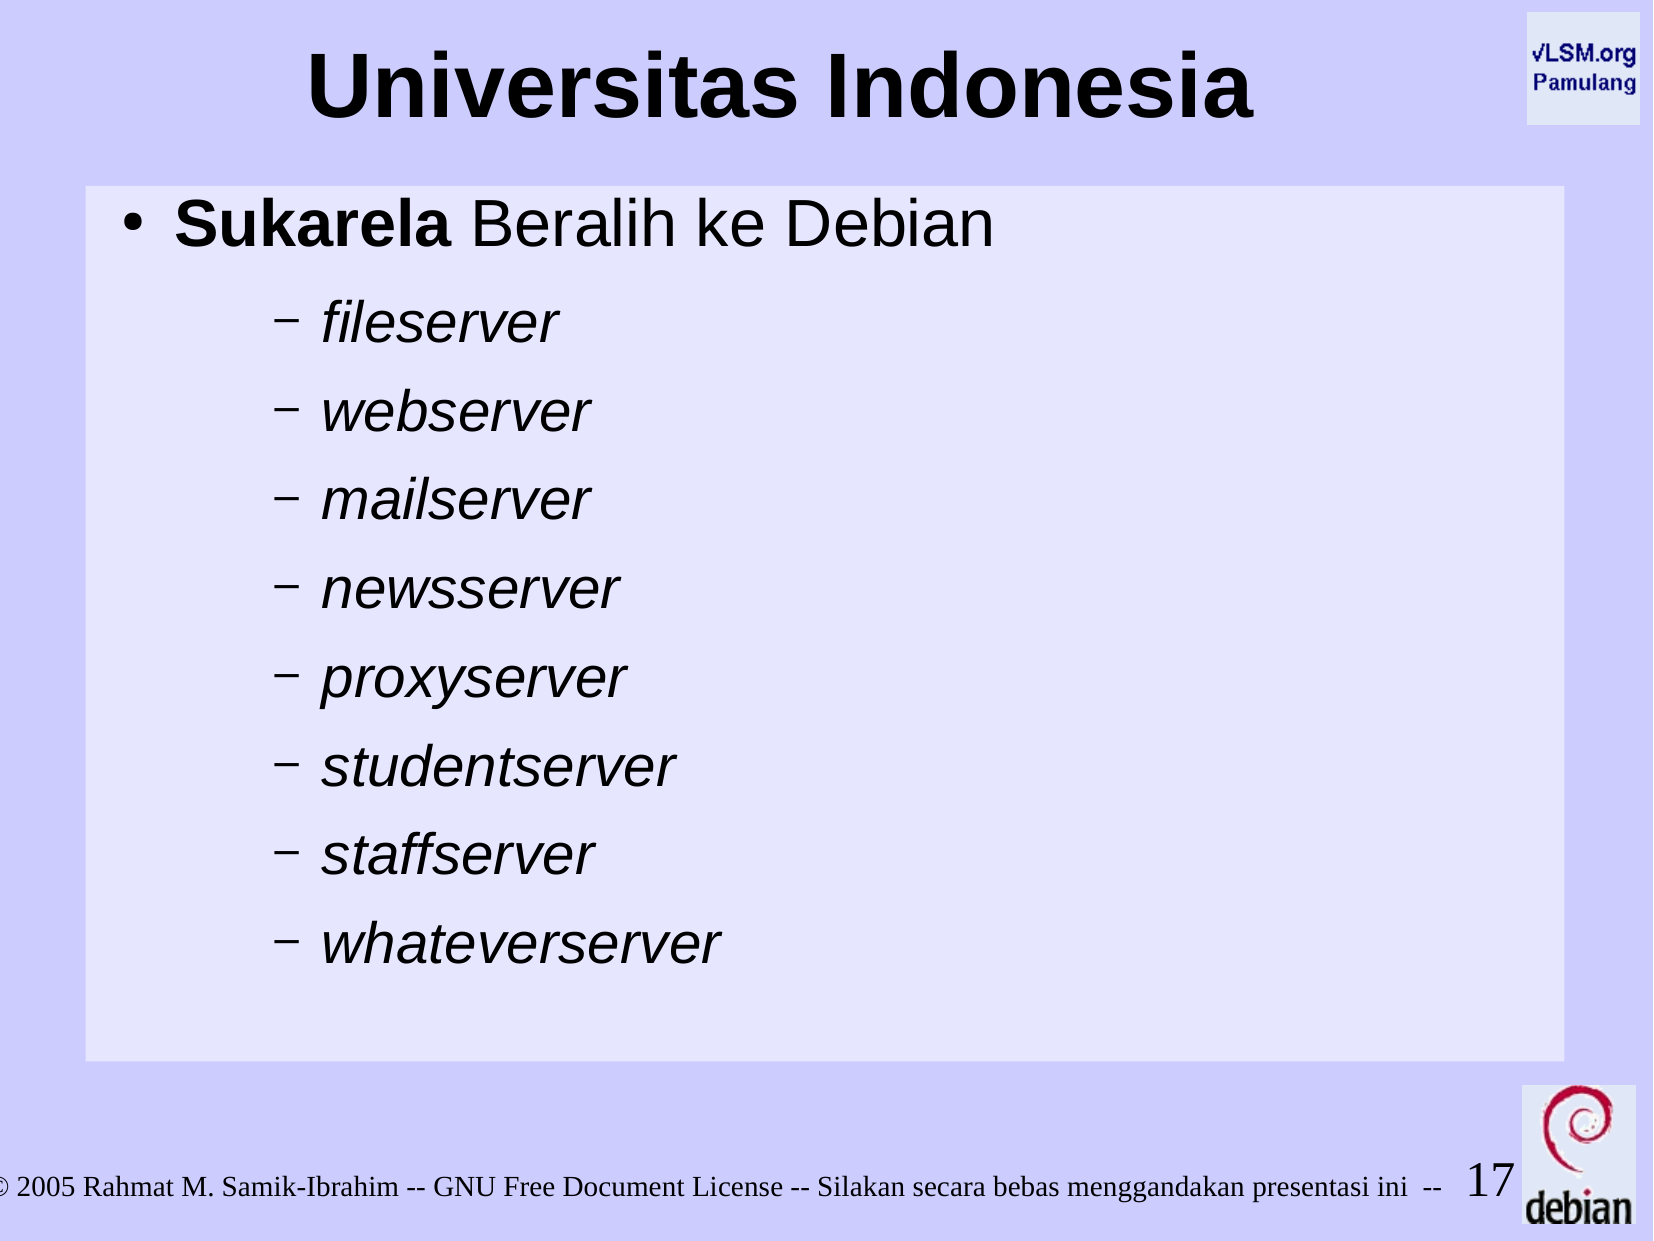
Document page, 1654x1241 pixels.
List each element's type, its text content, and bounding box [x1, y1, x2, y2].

picture [1522, 1085, 1636, 1224]
title Universitas Indonesia [40, 31, 1521, 142]
picture [1527, 12, 1640, 125]
list Sukarela Beralih ke Debian fileserver webserver mailserver newsserver proxyserver studentserver staffserver whateverserver [85, 185, 1565, 1062]
